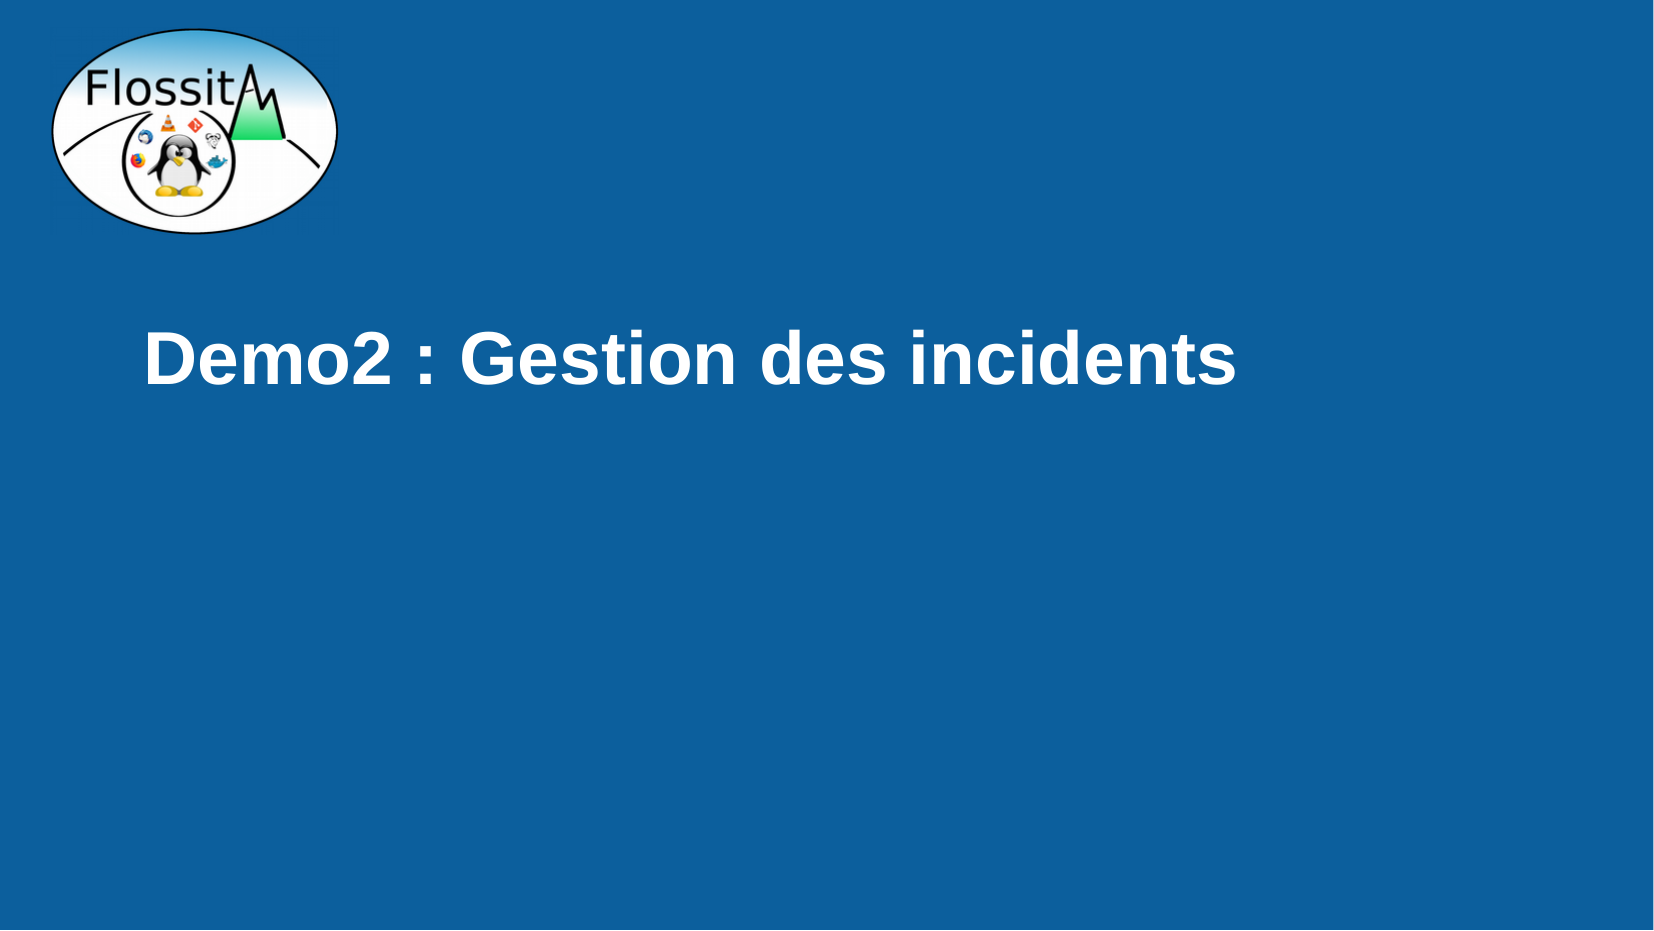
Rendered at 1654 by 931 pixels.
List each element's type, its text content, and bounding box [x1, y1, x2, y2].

picture [50, 27, 339, 235]
title Demo2 : Gestion des incidents [143, 182, 1459, 401]
